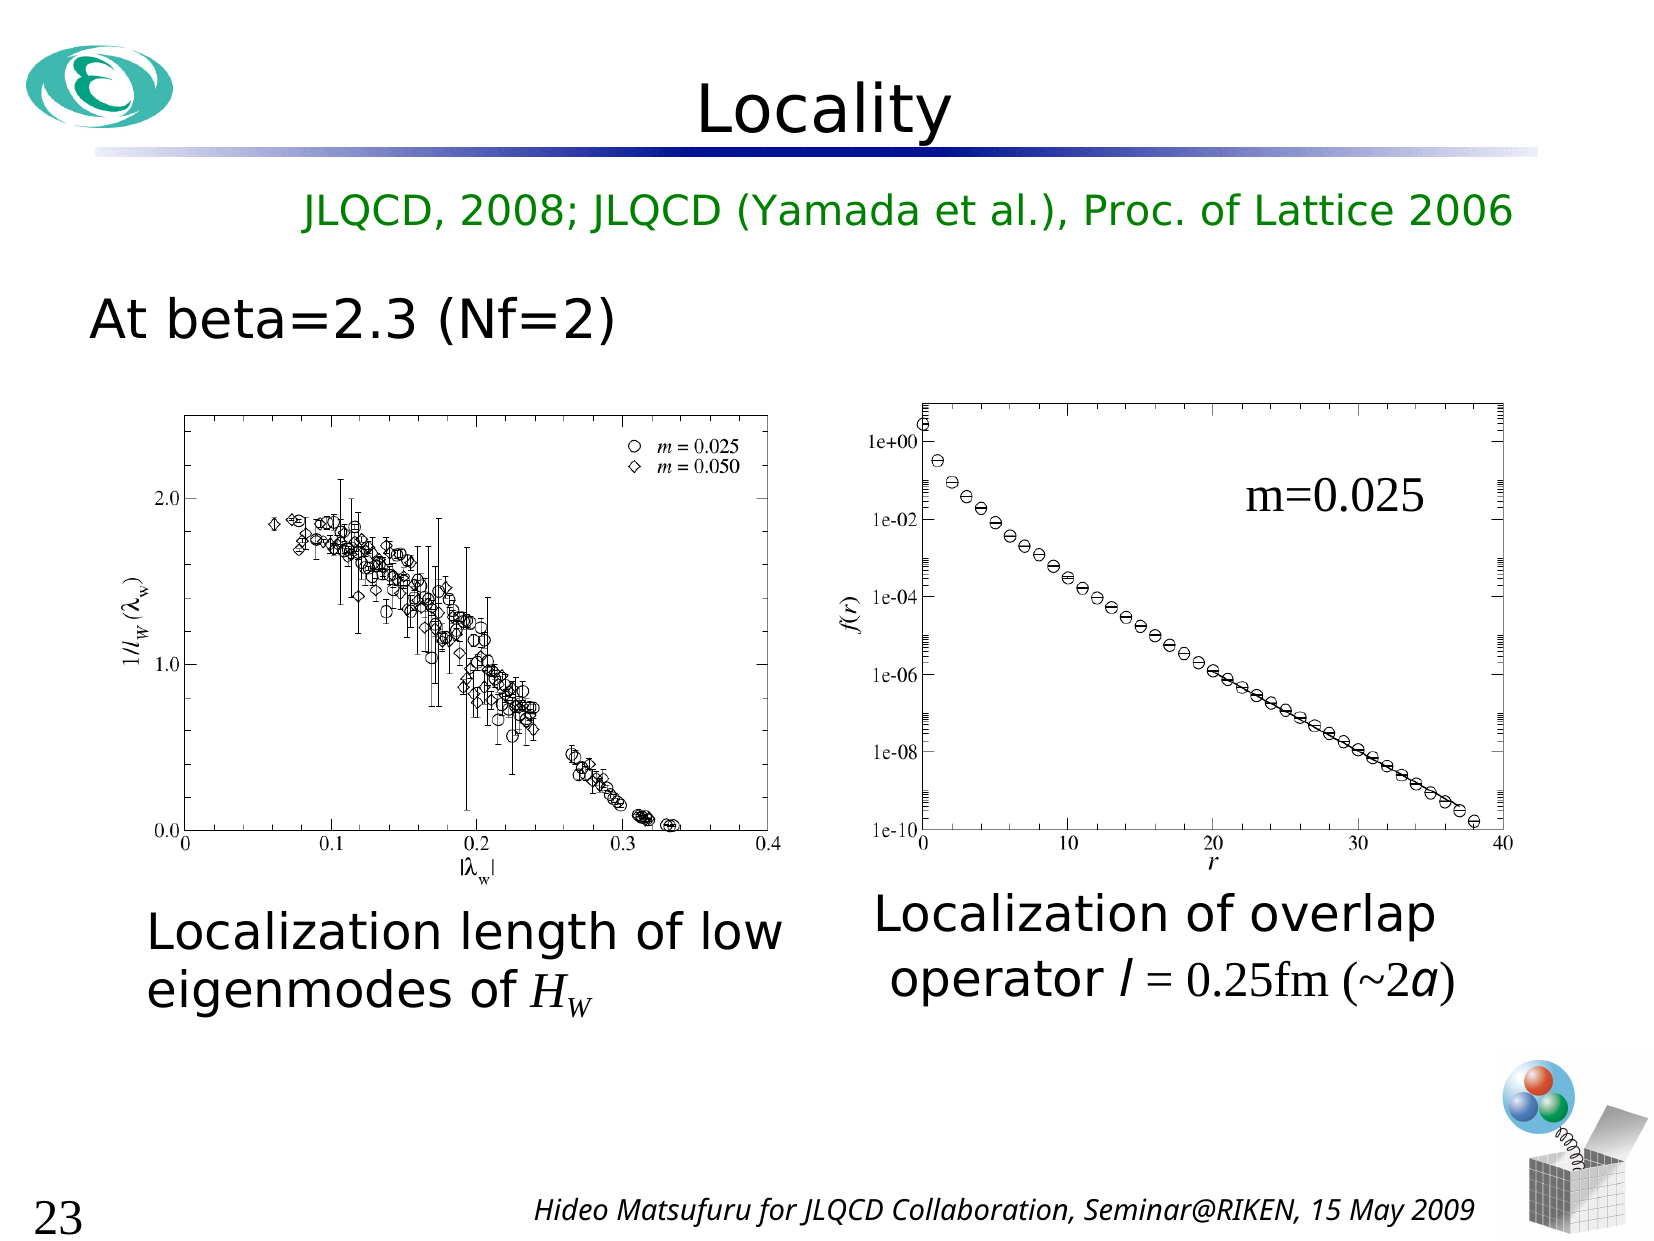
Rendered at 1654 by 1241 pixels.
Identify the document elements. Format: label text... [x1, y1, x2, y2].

picture [826, 388, 1523, 879]
list At beta=2.3 (Nf=2) [72, 288, 1568, 427]
picture [106, 399, 790, 892]
picture [95, 147, 201, 157]
picture [20, 37, 179, 136]
text_box m=0.025 [1245, 466, 1426, 528]
title Locality [201, 56, 1450, 163]
picture [1450, 147, 1538, 157]
text_box JLQCD, 2008; JLQCD (Yamada et al.), Proc. of Lattice 2006 [259, 186, 1603, 235]
text_box Localization length of low eigenmodes of HW [146, 902, 786, 1026]
text_box Localization of overlap operator l = 0.25fm (~2a) [873, 885, 1449, 1005]
picture [1497, 1053, 1654, 1241]
